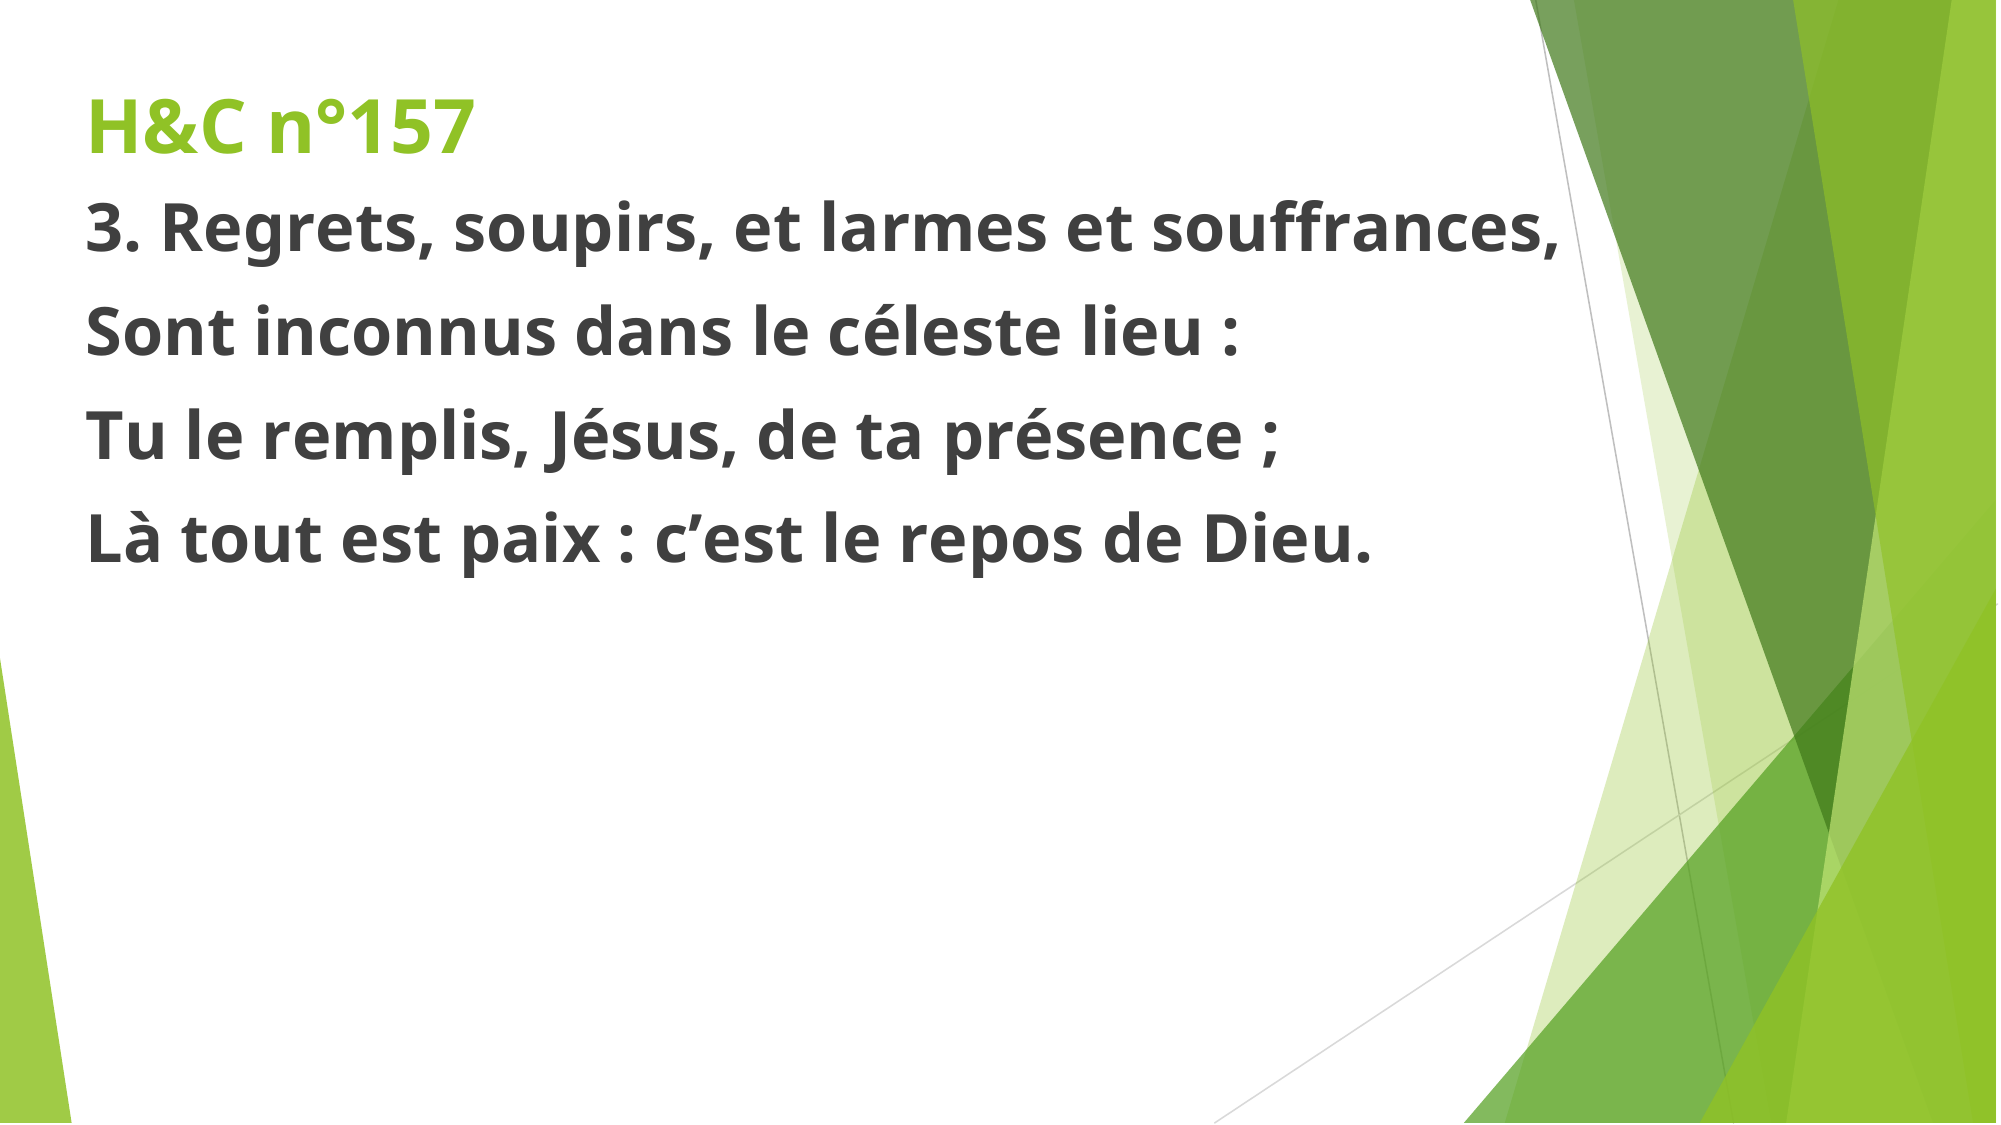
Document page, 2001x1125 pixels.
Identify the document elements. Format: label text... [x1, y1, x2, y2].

text_box 3. Regrets, soupirs, et larmes et souffrances, Sont inconnus dans le céleste lieu : Tu le remplis, Jésus, de ta présence ; Là tout est paix : c’est le repos de Dieu. [70, 165, 1985, 1075]
text_box H&C n°157 [70, 70, 567, 165]
